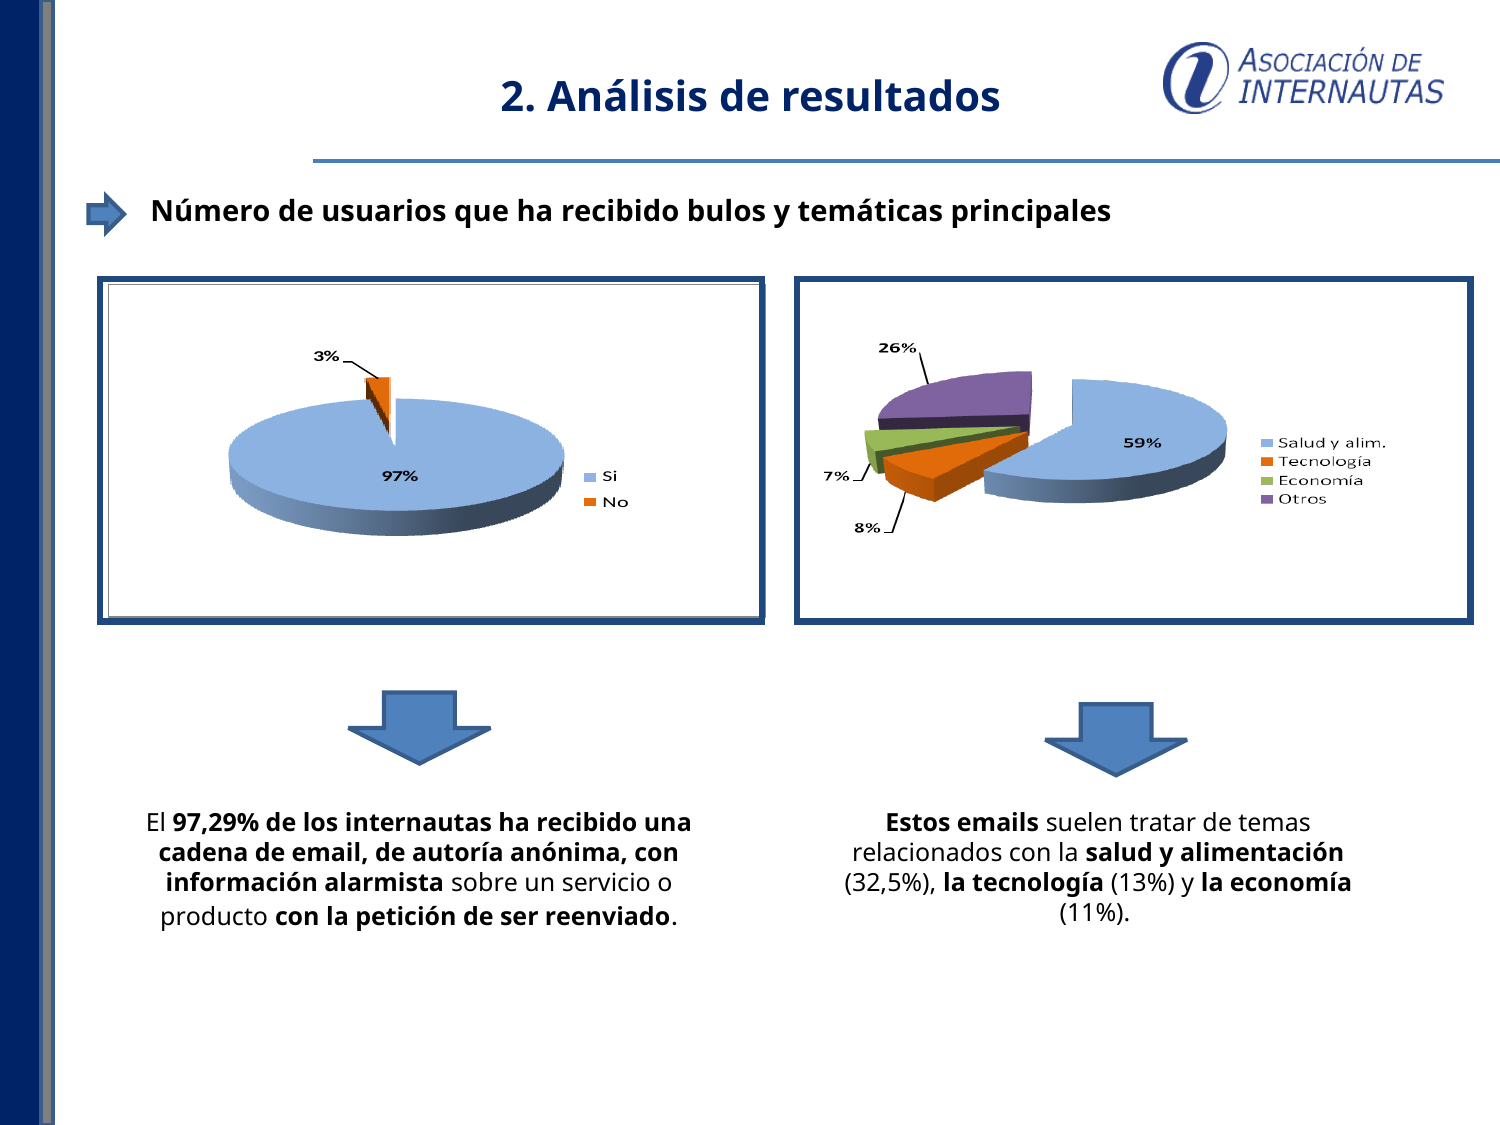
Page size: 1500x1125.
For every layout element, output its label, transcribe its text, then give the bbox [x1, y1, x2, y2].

picture [1378, 42, 1444, 114]
text_box Estos emails suelen tratar de temas relacionados con la salud y alimentación (32,5%), la tecnología (13%) y la economía (11%). [797, 798, 1400, 934]
title 2. Análisis de resultados [123, 30, 1378, 159]
chart [103, 282, 759, 618]
text_box [348, 692, 491, 764]
text_box [1045, 704, 1188, 776]
picture [800, 282, 1467, 618]
chart [765, 278, 774, 622]
text_box El 97,29% de los internautas ha recibido una cadena de email, de autoría anónima, con información alarmista sobre un servicio o producto con la petición de ser reenviado. [100, 798, 739, 939]
text_box [88, 196, 125, 232]
text_box Número de usuarios que ha recibido bulos y temáticas principales [135, 184, 1459, 235]
